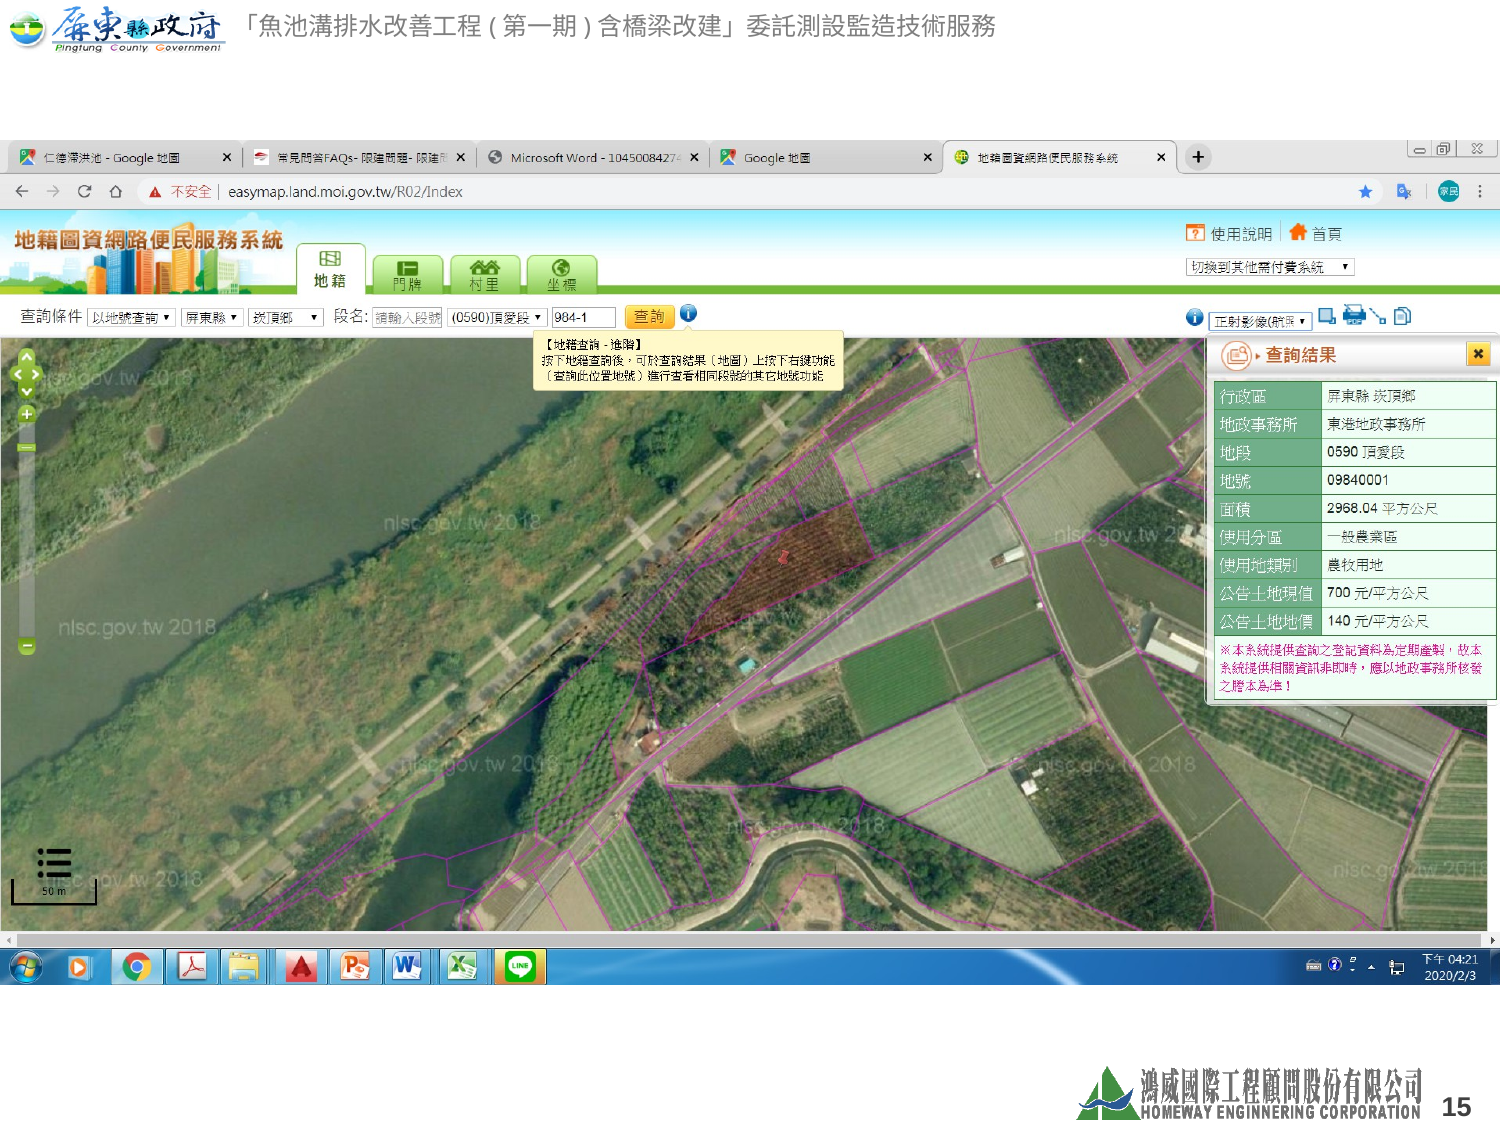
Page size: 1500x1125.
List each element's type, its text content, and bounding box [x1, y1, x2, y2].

text_box 14 [1426, 1082, 1498, 1122]
picture [0, 140, 1500, 985]
